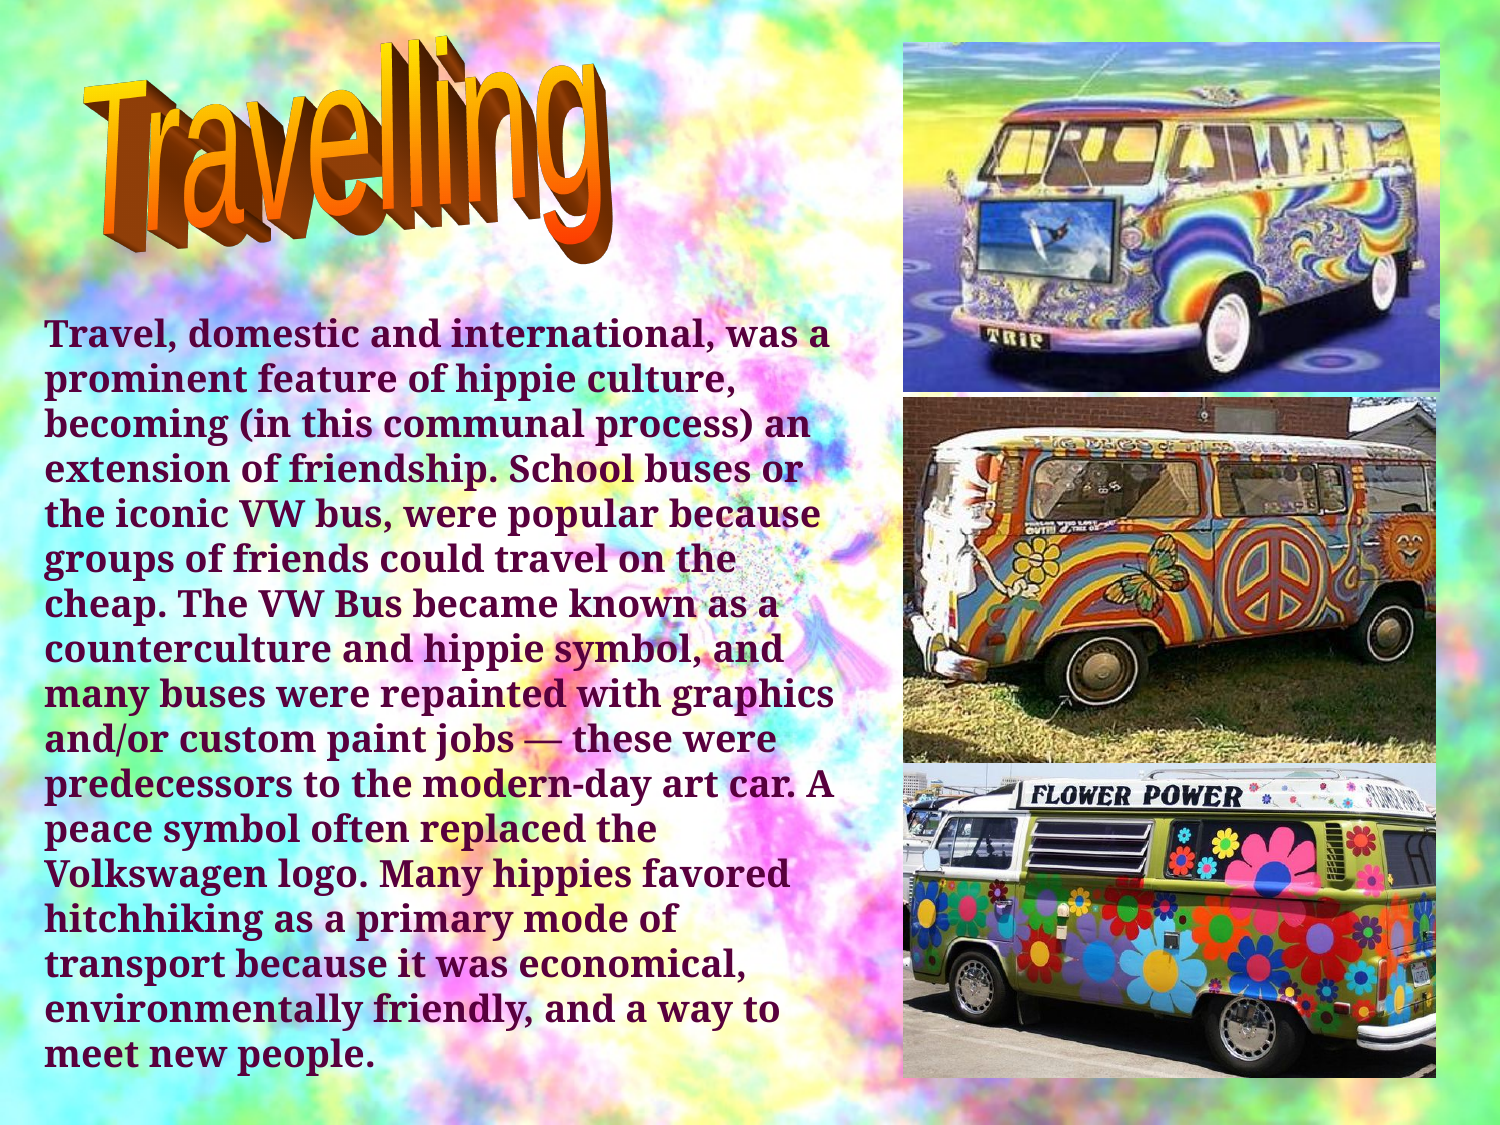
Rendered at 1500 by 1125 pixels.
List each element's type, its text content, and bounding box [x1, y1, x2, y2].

text_box Travel, domestic and international, was a prominent feature of hippie culture, becoming (in this communal process) an extension of friendship. School buses or the iconic VW bus, were popular because groups of friends could travel on the cheap. The VW Bus became known as a counterculture and hippie symbol, and many buses were repainted with graphics and/or custom paint jobs — these were predecessors to the modern-day art car. A peace symbol often replaced the Volkswagen logo. Many hippies favored hitchhiking as a primary mode of transport because it was economical, environmentally friendly, and a way to meet new people. [29, 302, 869, 1084]
picture [0, 0, 1500, 1125]
